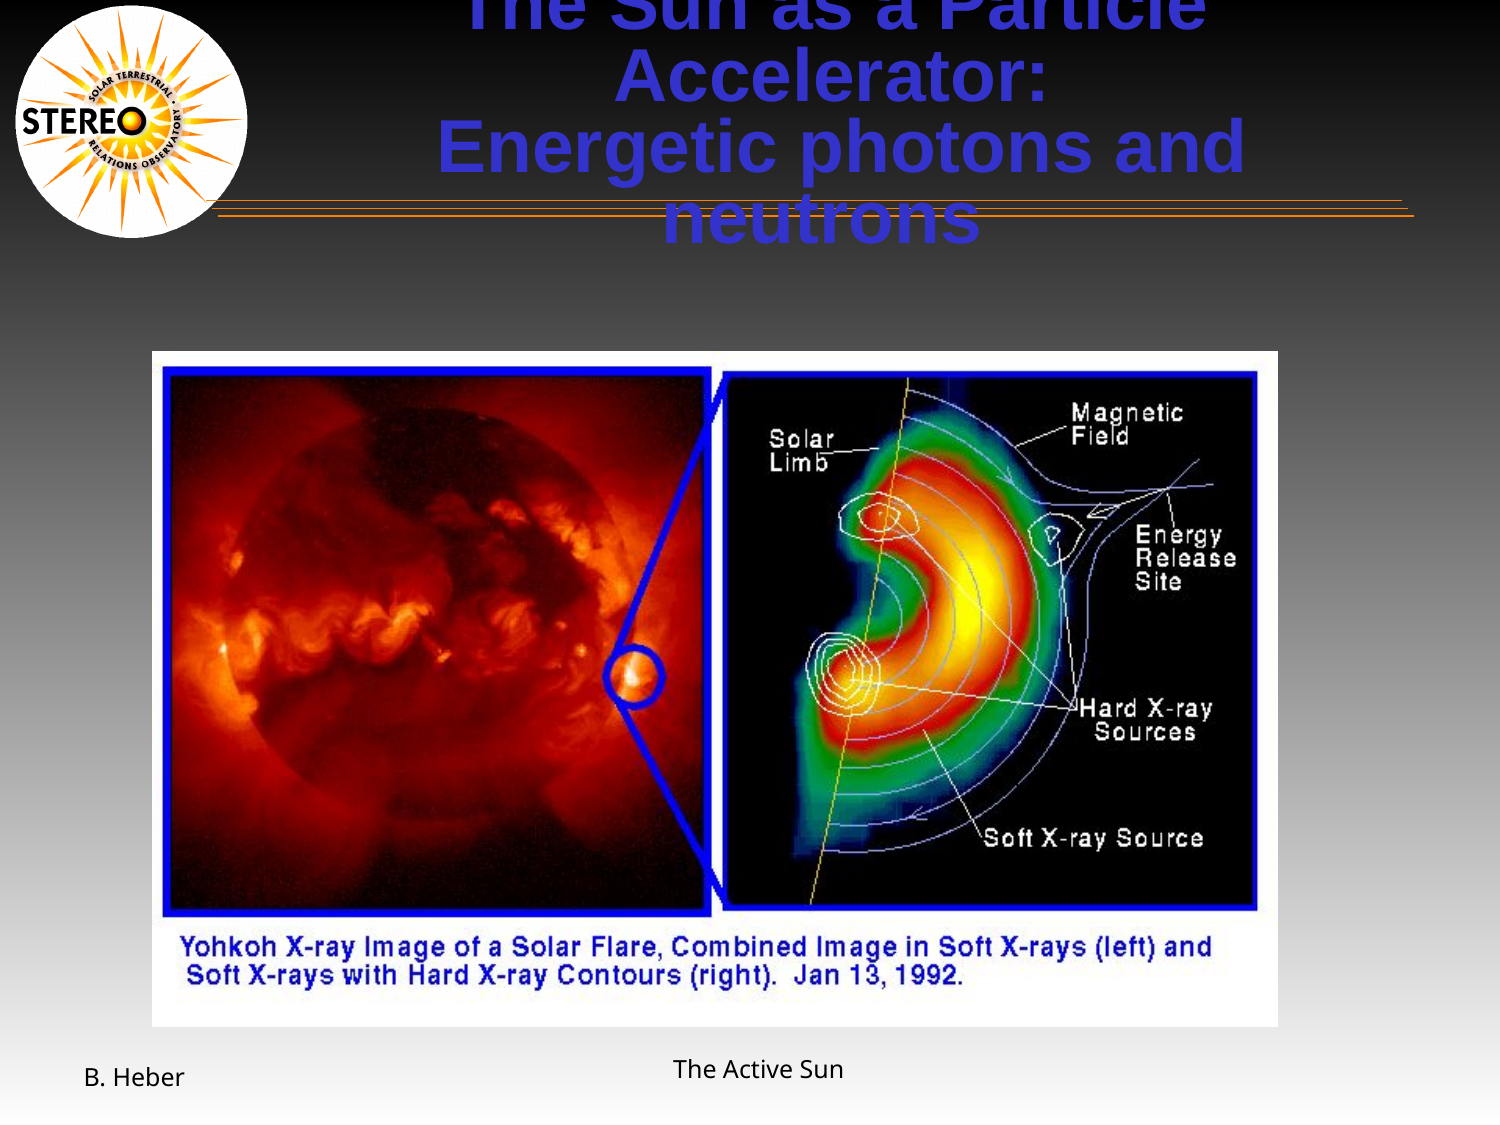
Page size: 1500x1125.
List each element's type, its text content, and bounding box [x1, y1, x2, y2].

title The Sun as a Particle Accelerator: Energetic photons and neutrons [258, 62, 1406, 168]
picture [10, 2, 248, 239]
picture [152, 351, 1278, 1027]
